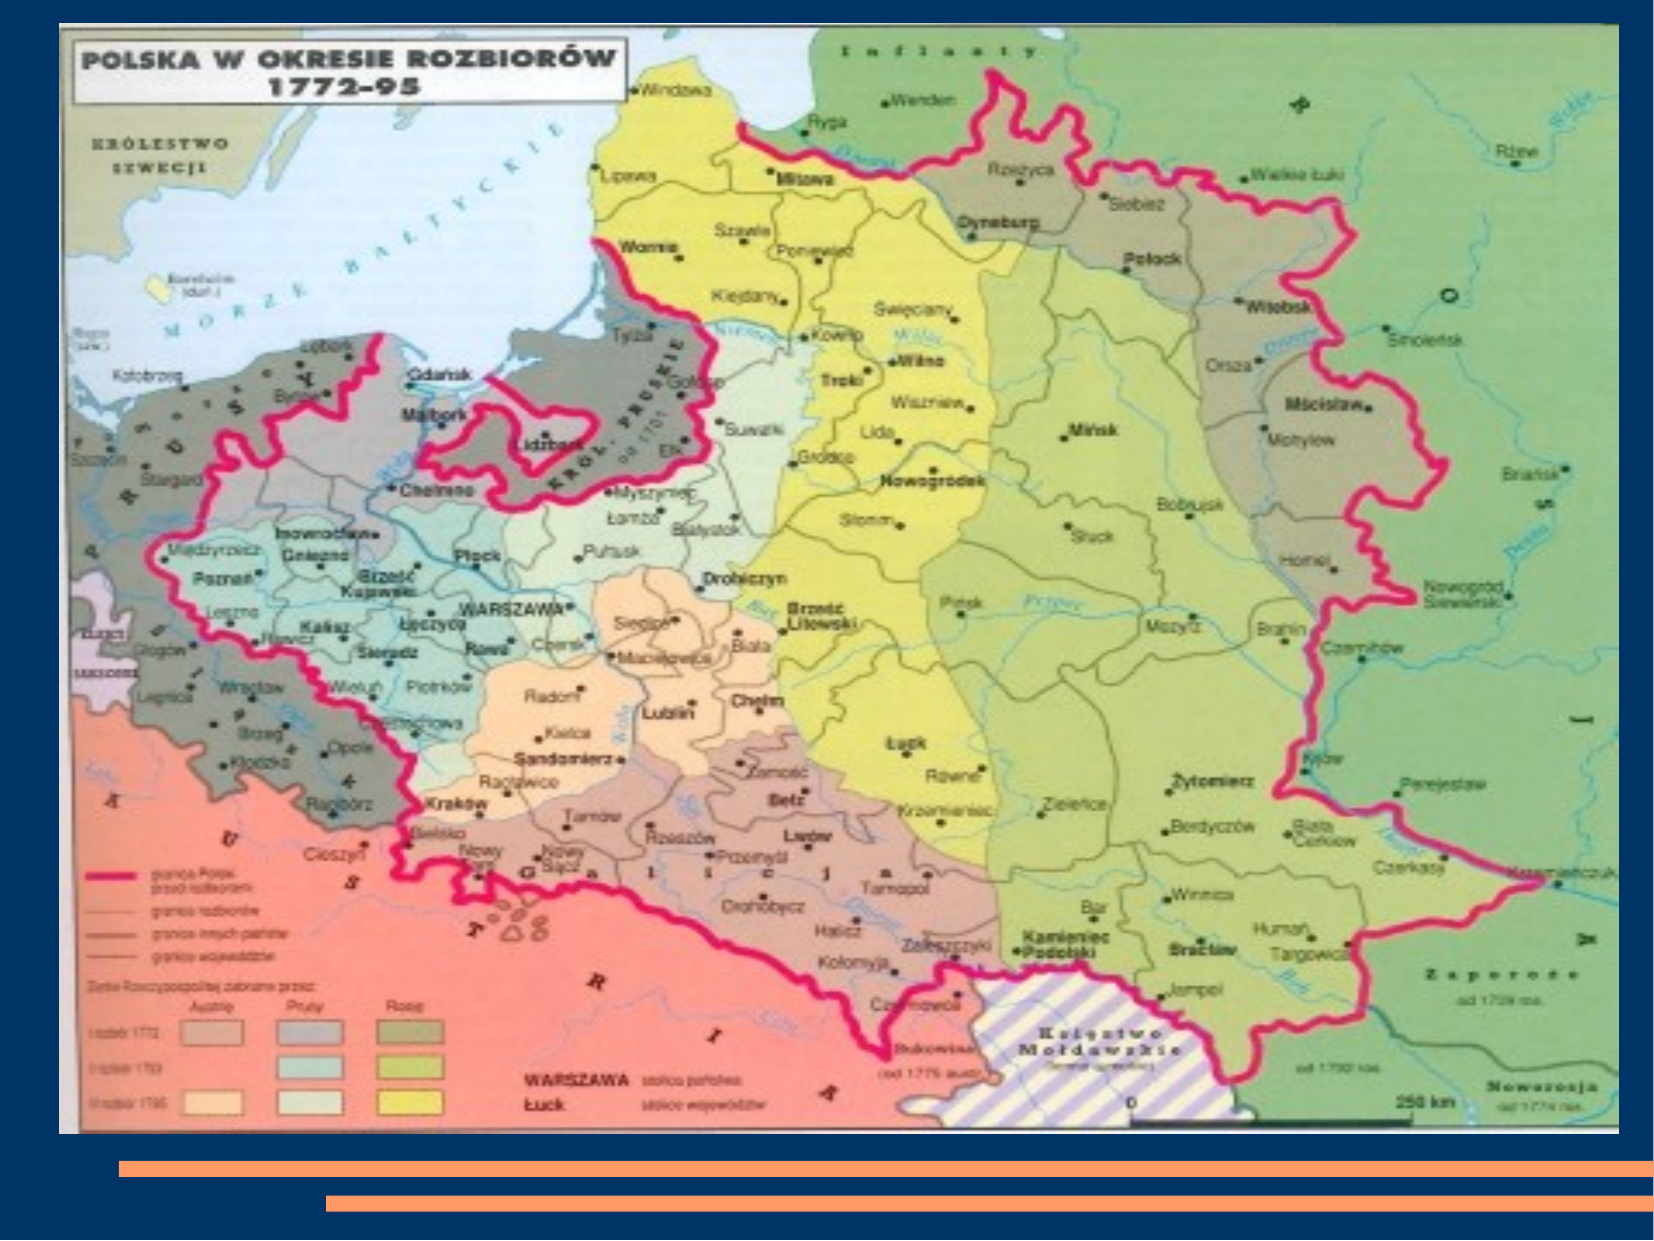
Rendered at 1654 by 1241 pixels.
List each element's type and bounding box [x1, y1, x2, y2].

picture [59, 23, 1619, 1134]
